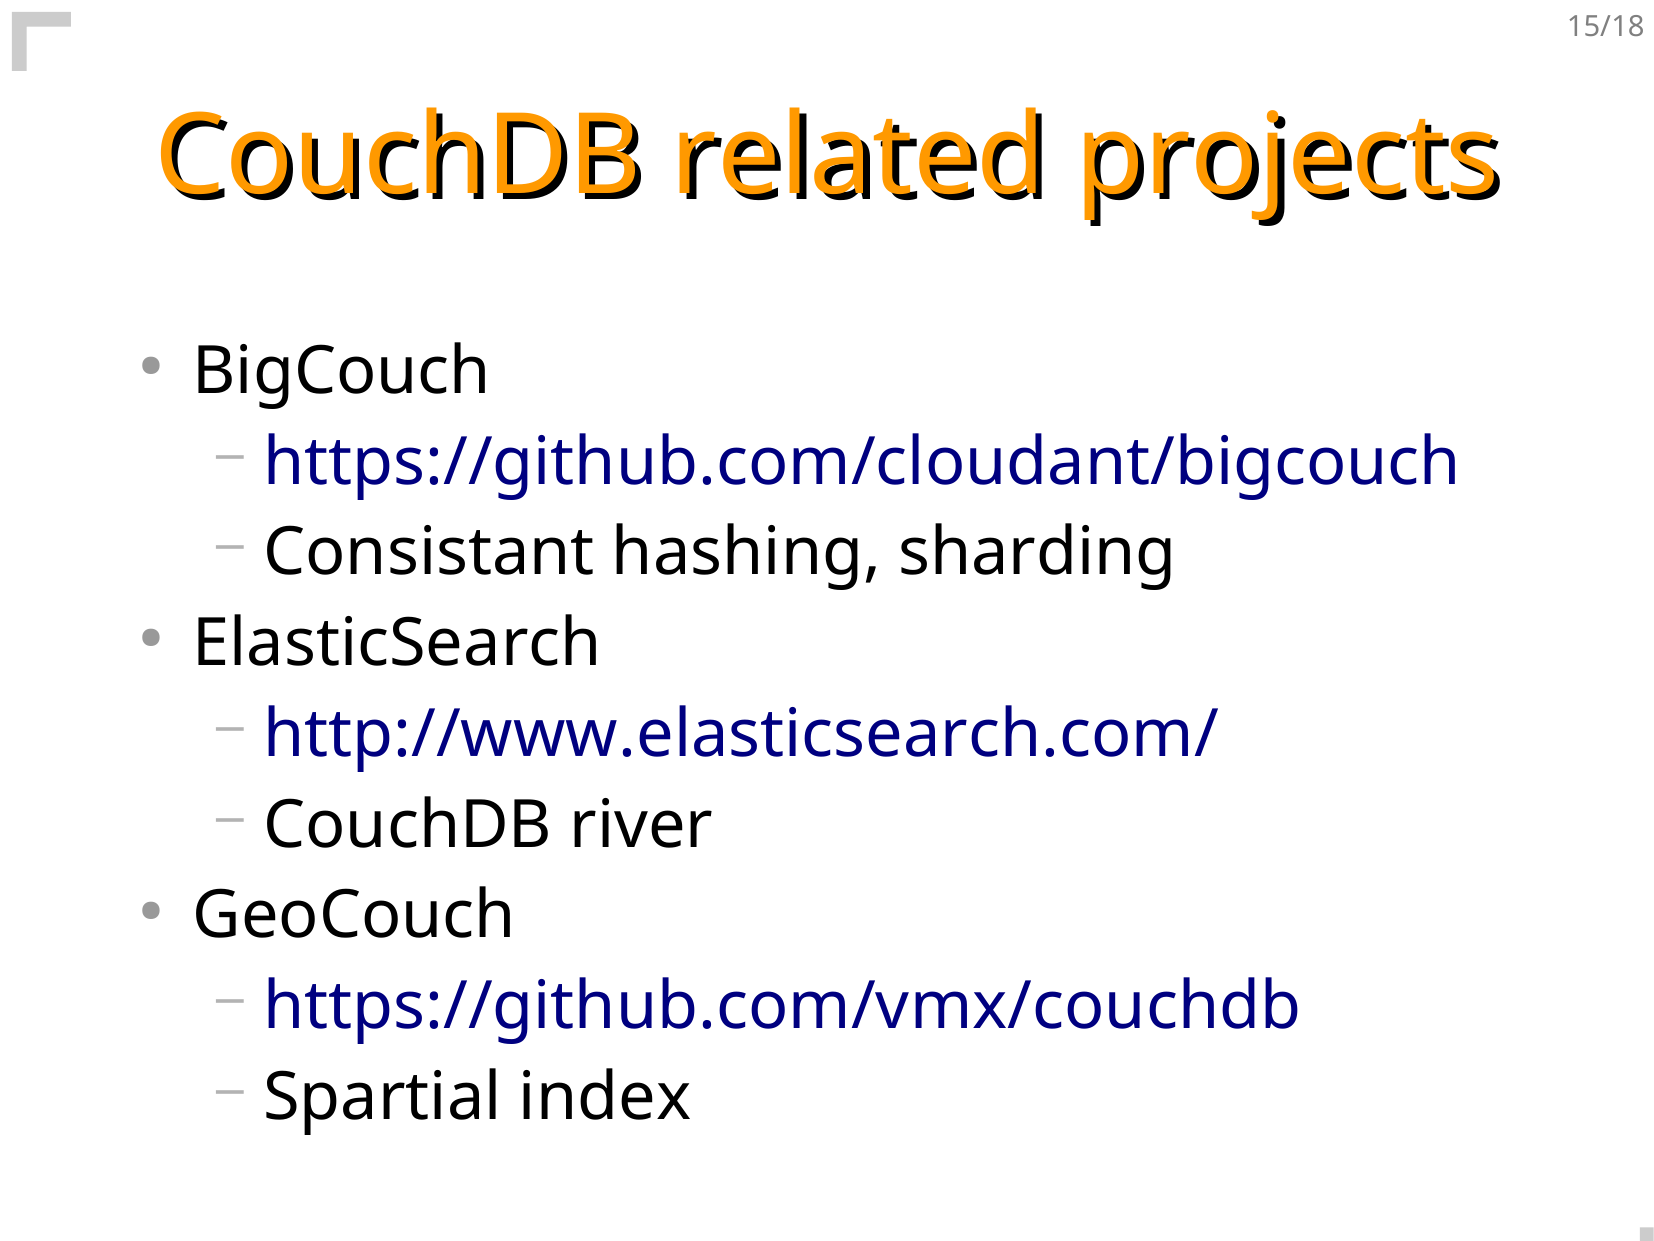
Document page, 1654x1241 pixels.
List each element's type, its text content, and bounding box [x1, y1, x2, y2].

list BigCouch https://github.com/cloudant/bigcouch Consistant hashing, sharding ElasticSearch http://www.elasticsearch.com/ CouchDB river GeoCouch https://github.com/vmx/couchdb Spartial index [121, 322, 1561, 1132]
title CouchDB related projects [121, 46, 1534, 254]
